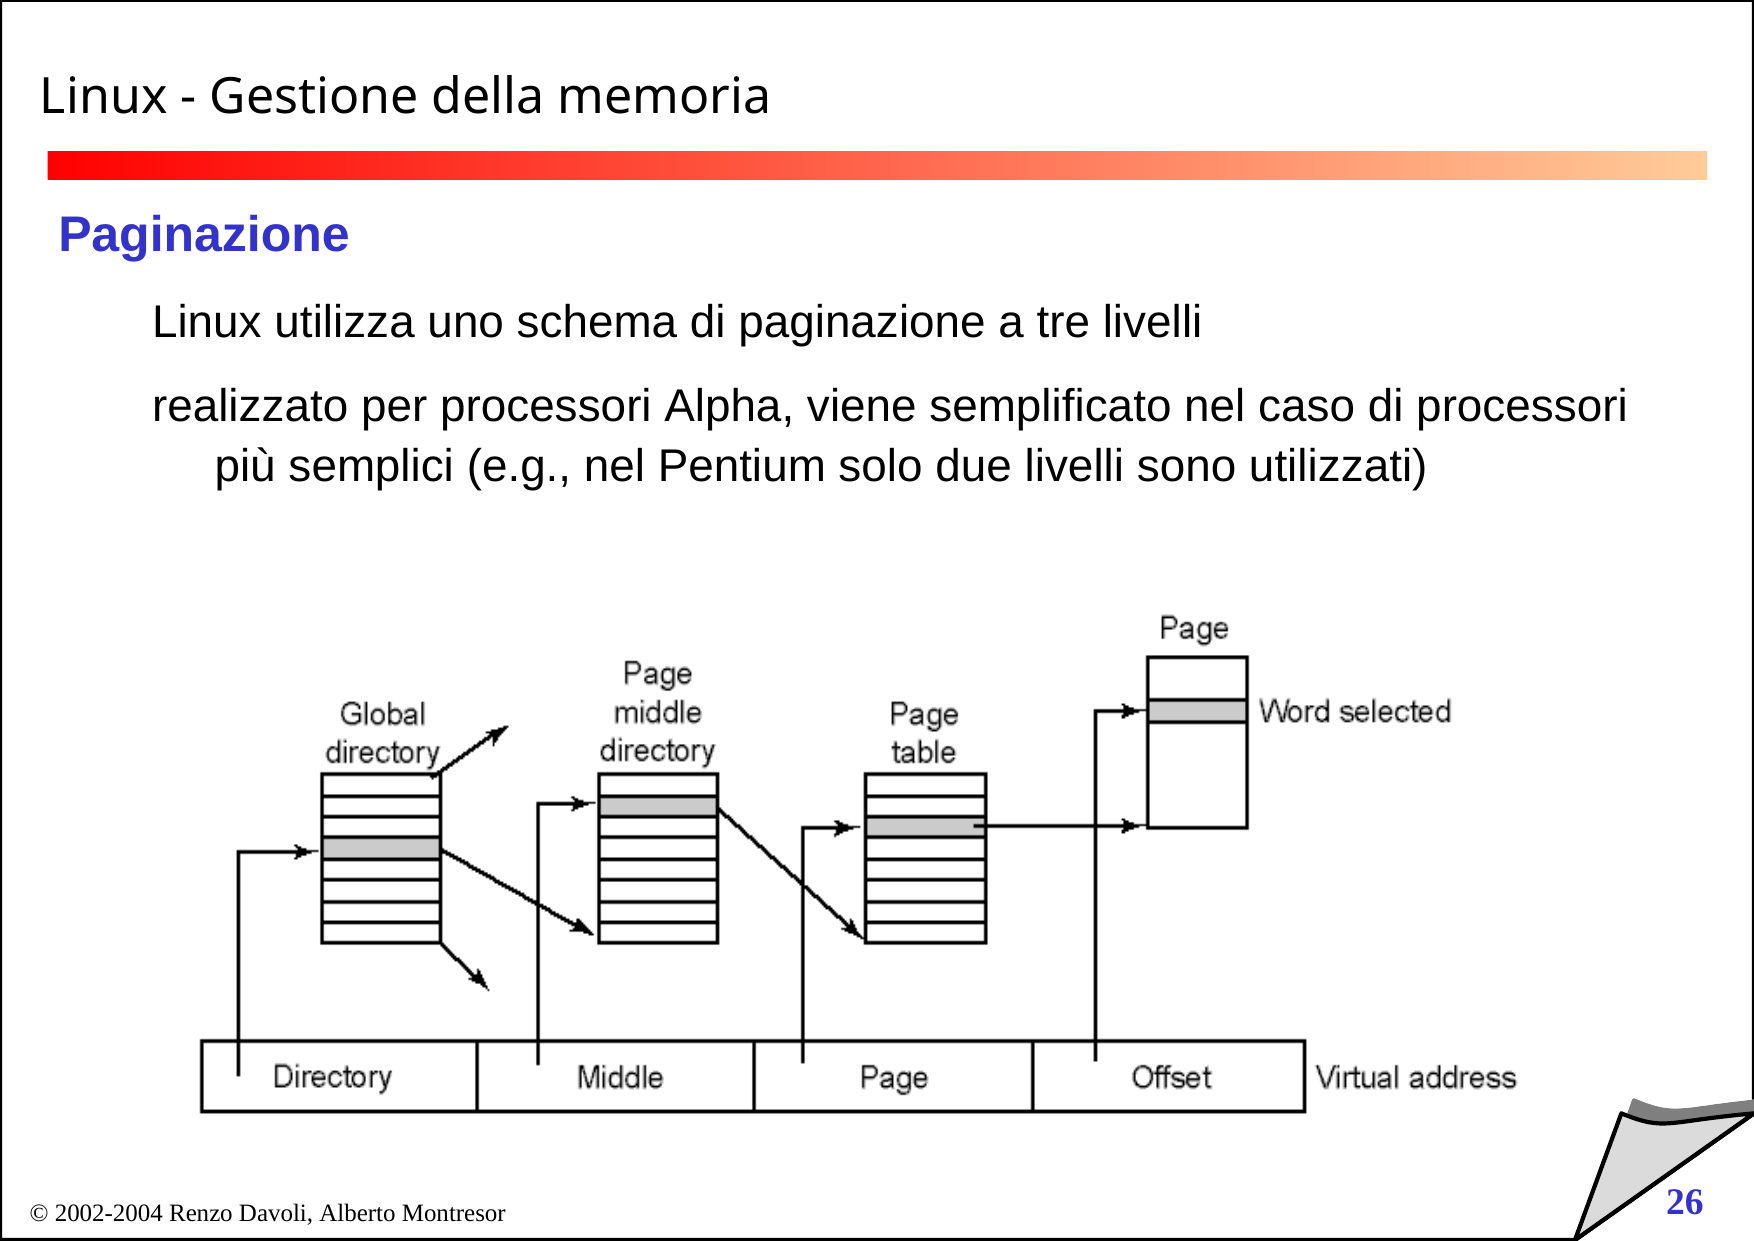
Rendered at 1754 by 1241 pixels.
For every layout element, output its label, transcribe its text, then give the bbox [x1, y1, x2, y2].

title Linux - Gestione della memoria [40, 49, 1714, 144]
picture [171, 524, 1528, 1187]
list Paginazione Linux utilizza uno schema di paginazione a tre livelli realizzato per processori Alpha, viene semplificato nel caso di processori più semplici (e.g., nel Pentium solo due livelli sono utilizzati) [58, 206, 1696, 507]
